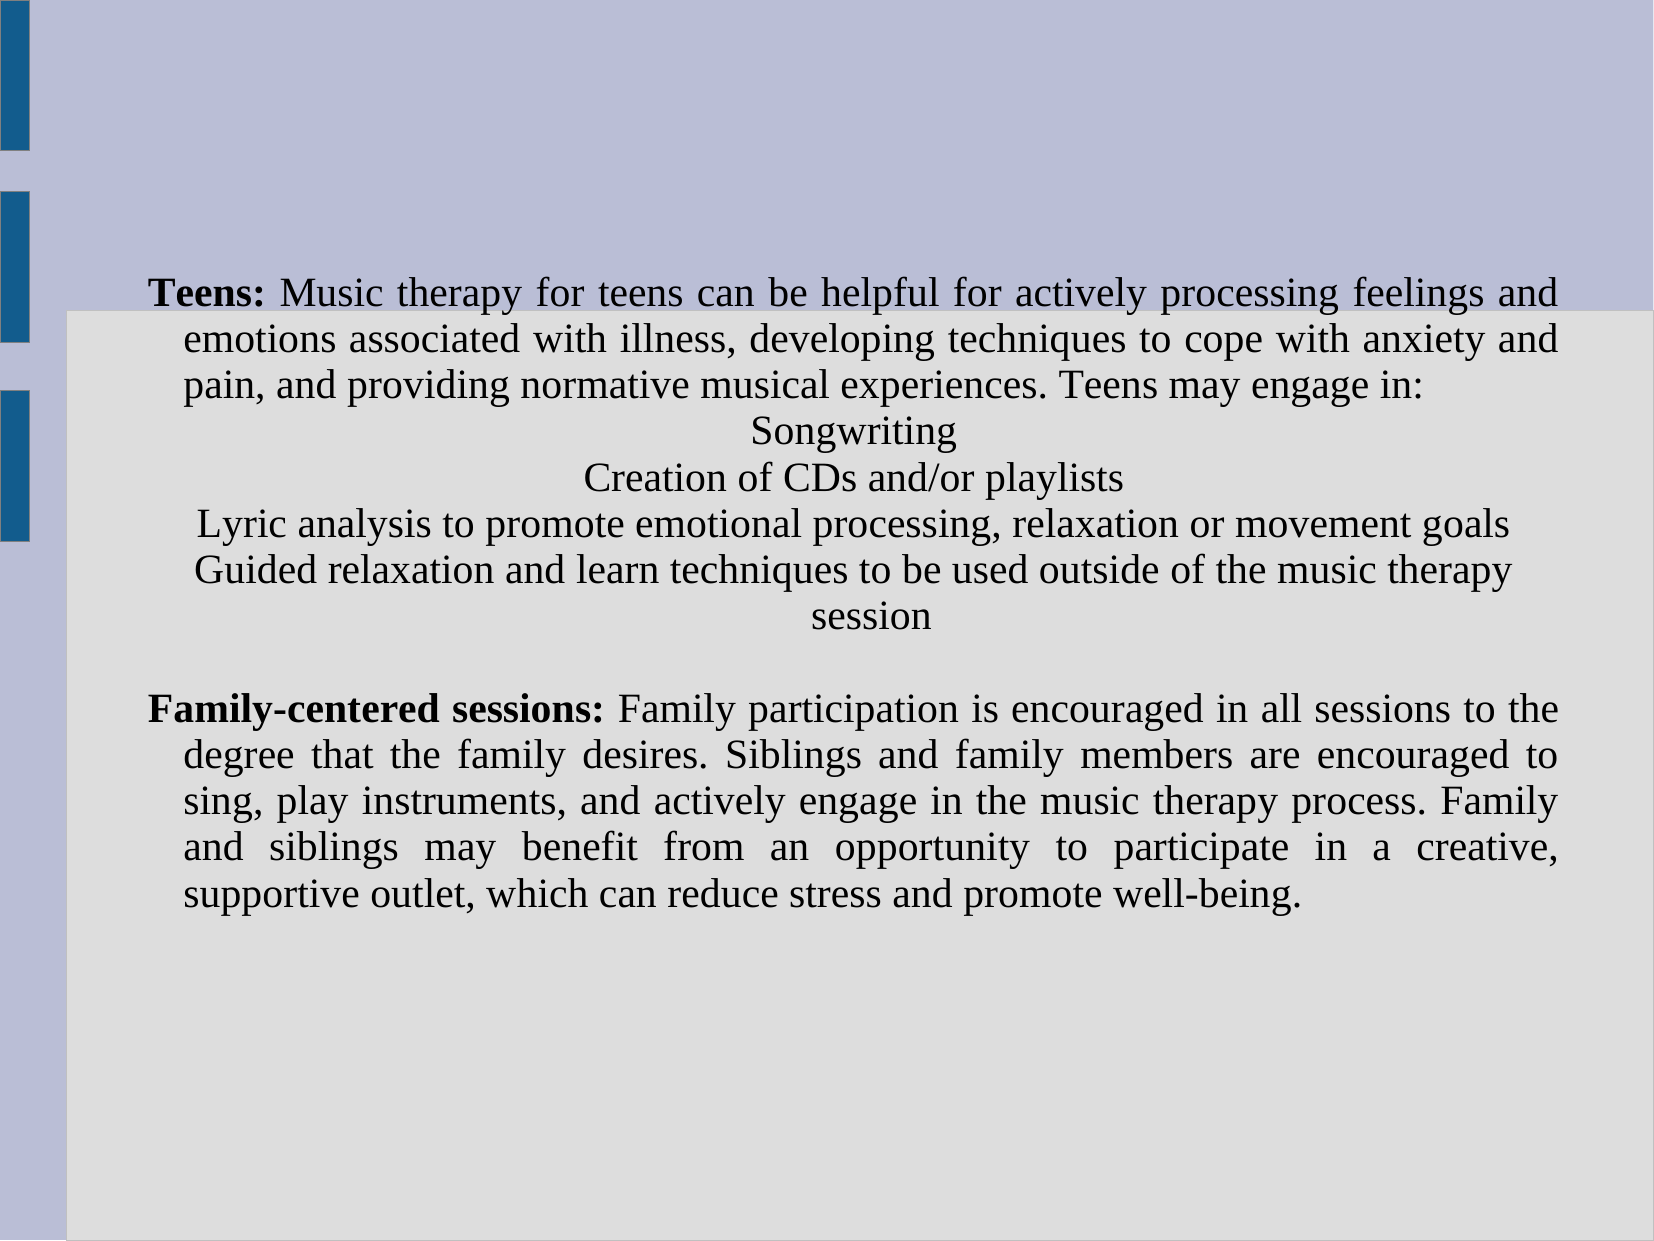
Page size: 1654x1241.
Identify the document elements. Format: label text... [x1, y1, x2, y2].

subtitle Teens: Music therapy for teens can be helpful for actively processing feelings and emotions associated with illness, developing techniques to cope with anxiety and pain, and providing normative musical experiences. Teens may engage in: Songwriting Creation of CDs and/or playlists Lyric analysis to promote emotional processing, relaxation or movement goals Guided relaxation and learn techniques to be used outside of the music therapy session Family-centered sessions: Family participation is encouraged in all sessions to the degree that the family desires. Siblings and family members are encouraged to sing, play instruments, and actively engage in the music therapy process. Family and siblings may benefit from an opportunity to participate in a creative, supportive outlet, which can reduce stress and promote well-being. [147, 75, 1561, 1110]
